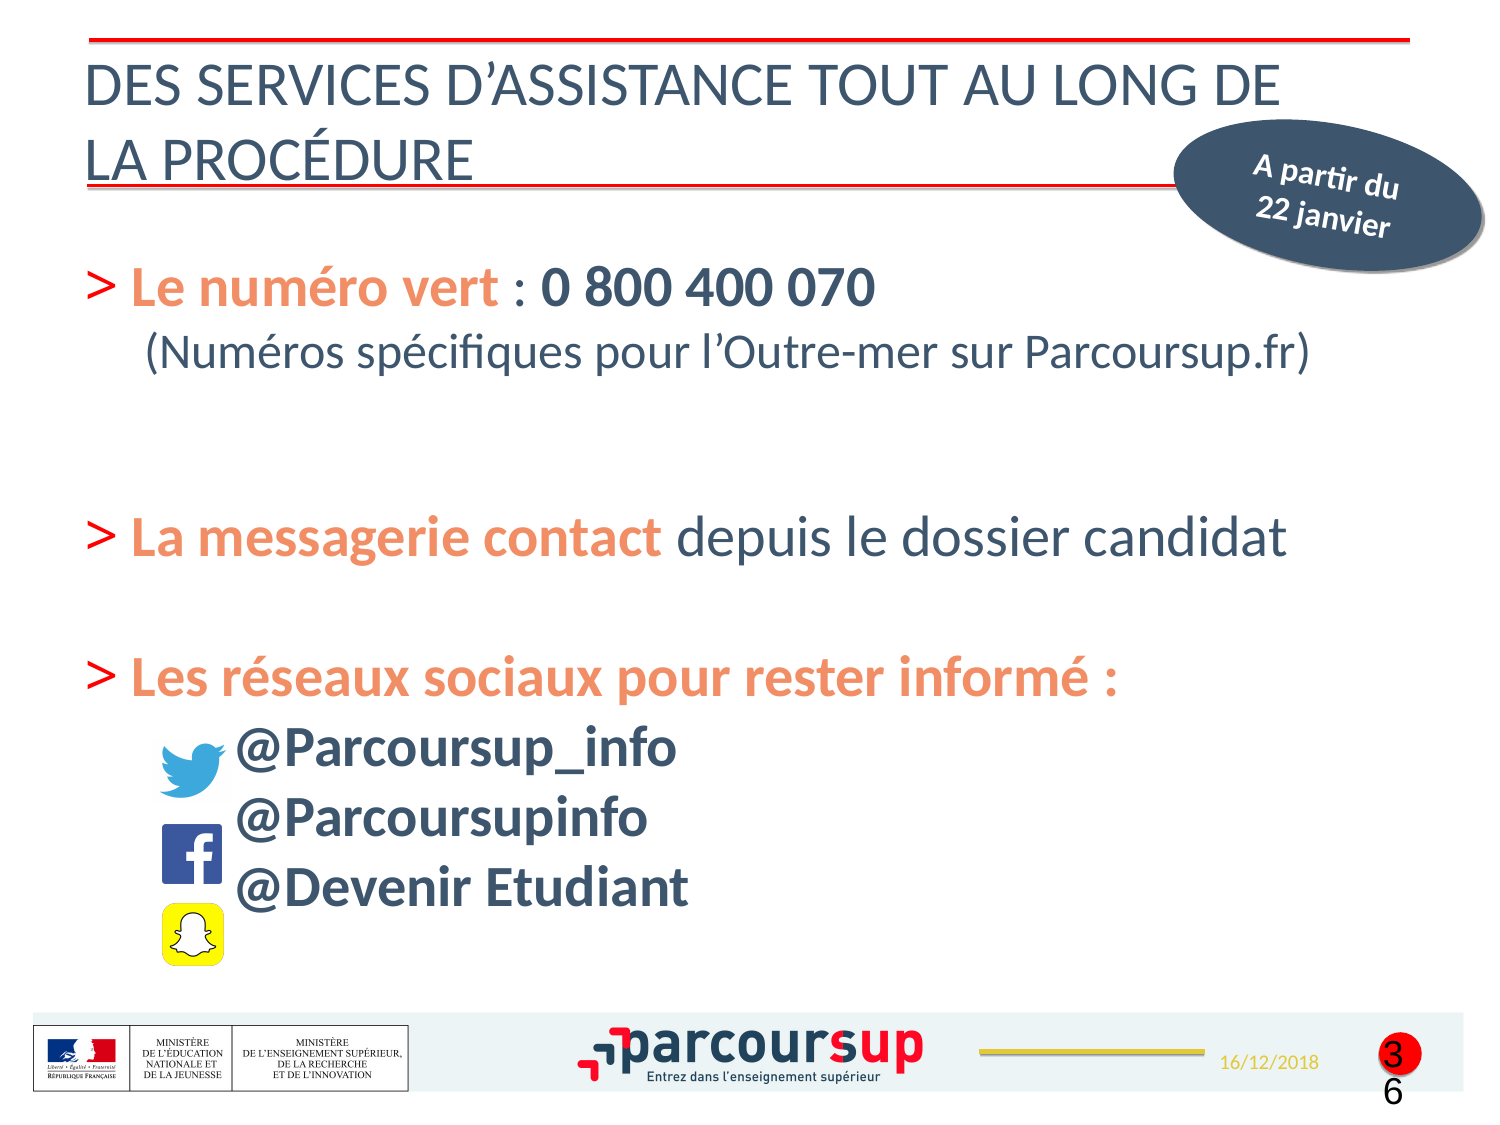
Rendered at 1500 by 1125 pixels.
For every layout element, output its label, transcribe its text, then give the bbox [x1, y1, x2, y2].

text_box A partir du 22 janvier [1173, 119, 1482, 269]
text_box DES services d’assistance tout au long de la procédure [69, 12, 1435, 224]
text_box <numéro> [1368, 1031, 1430, 1074]
text_box Le numéro vert : 0 800 400 070 (Numéros spécifiques pour l’Outre-mer sur Parcoursup.fr) La messagerie contact depuis le dossier candidat Les réseaux sociaux pour rester informé : @Parcoursup_info @Parcoursupinfo @Devenir Etudiant [69, 241, 1409, 996]
picture [0, 0, 1499, 1124]
